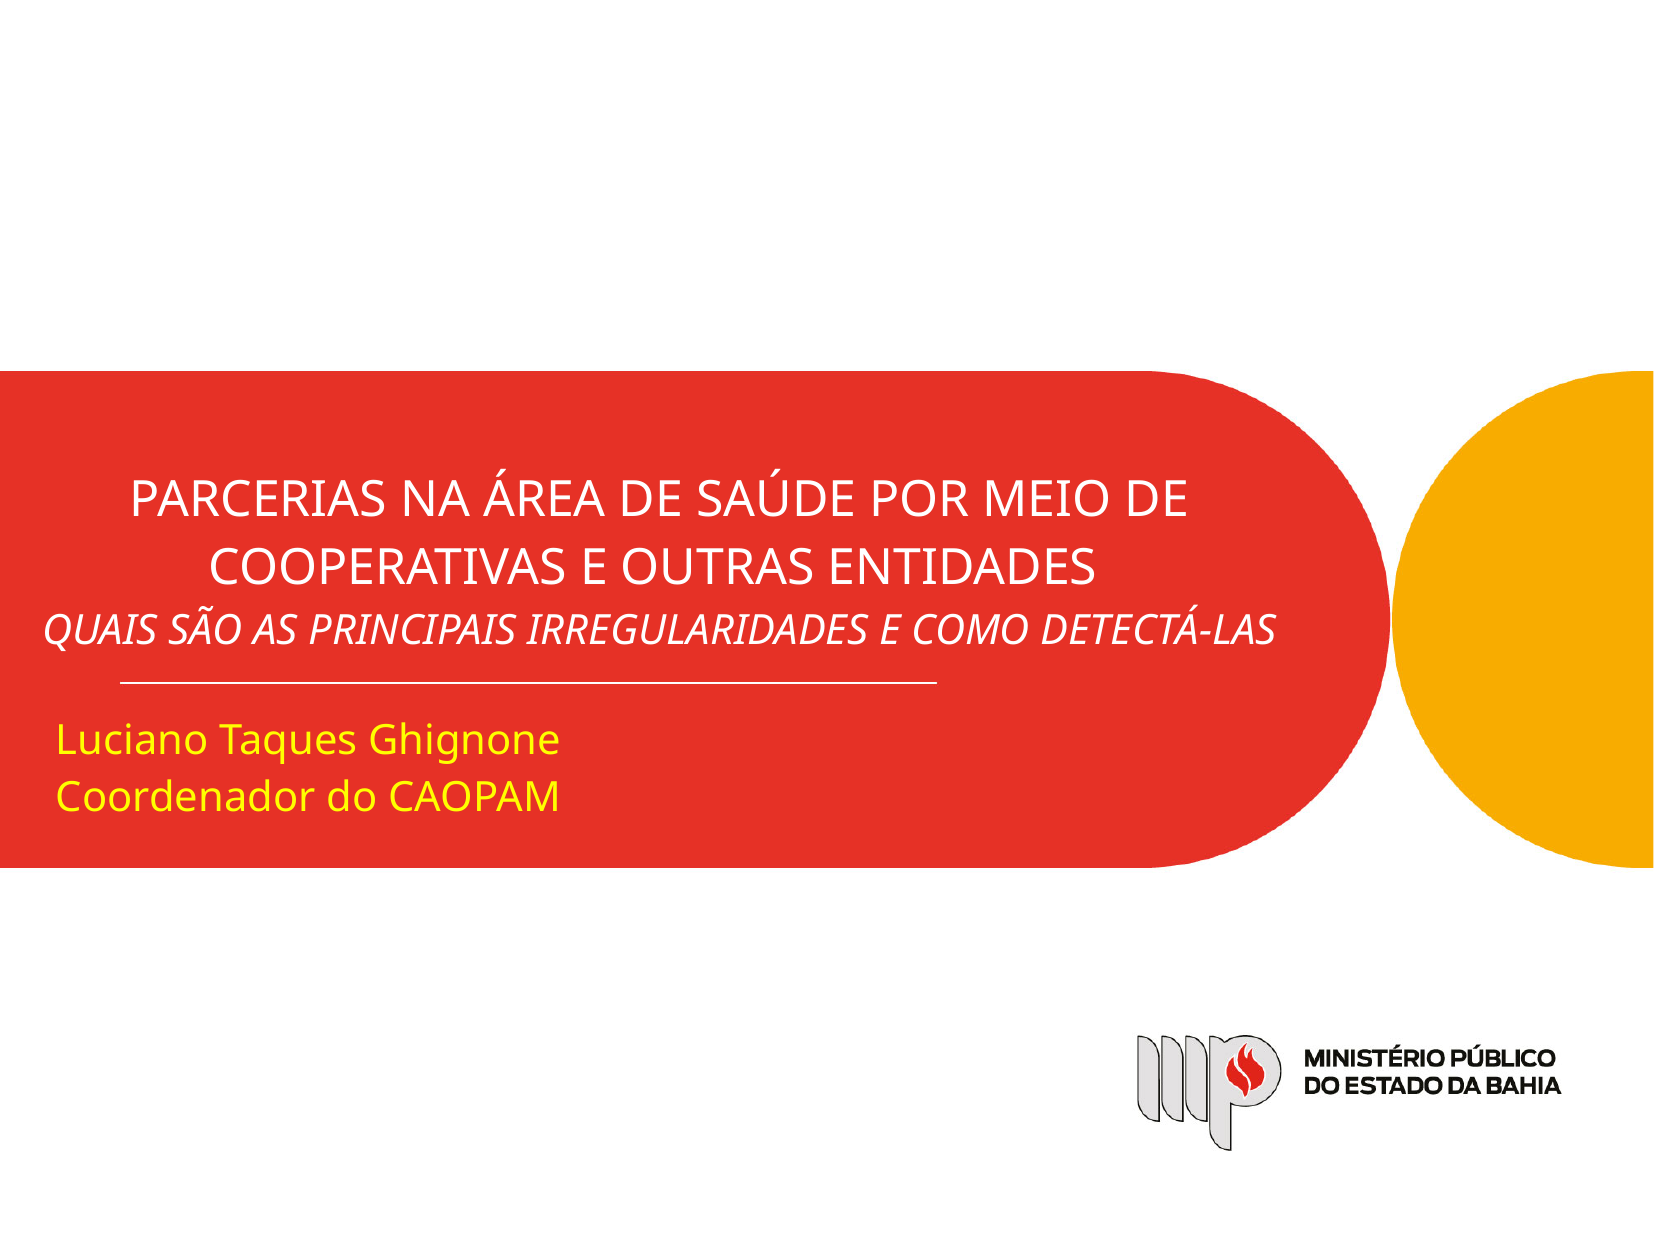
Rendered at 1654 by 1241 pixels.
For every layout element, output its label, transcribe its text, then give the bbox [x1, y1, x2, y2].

text_box Luciano Taques Ghignone Coordenador do CAOPAM [55, 687, 1158, 847]
picture [0, 0, 1654, 1240]
subtitle PARCERIAS NA ÁREA DE SAÚDE POR MEIO DE COOPERATIVAS E OUTRAS ENTIDADES QUAIS SÃO AS PRINCIPAIS IRREGULARIDADES E COMO DETECTÁ-LAS [0, 399, 1327, 721]
